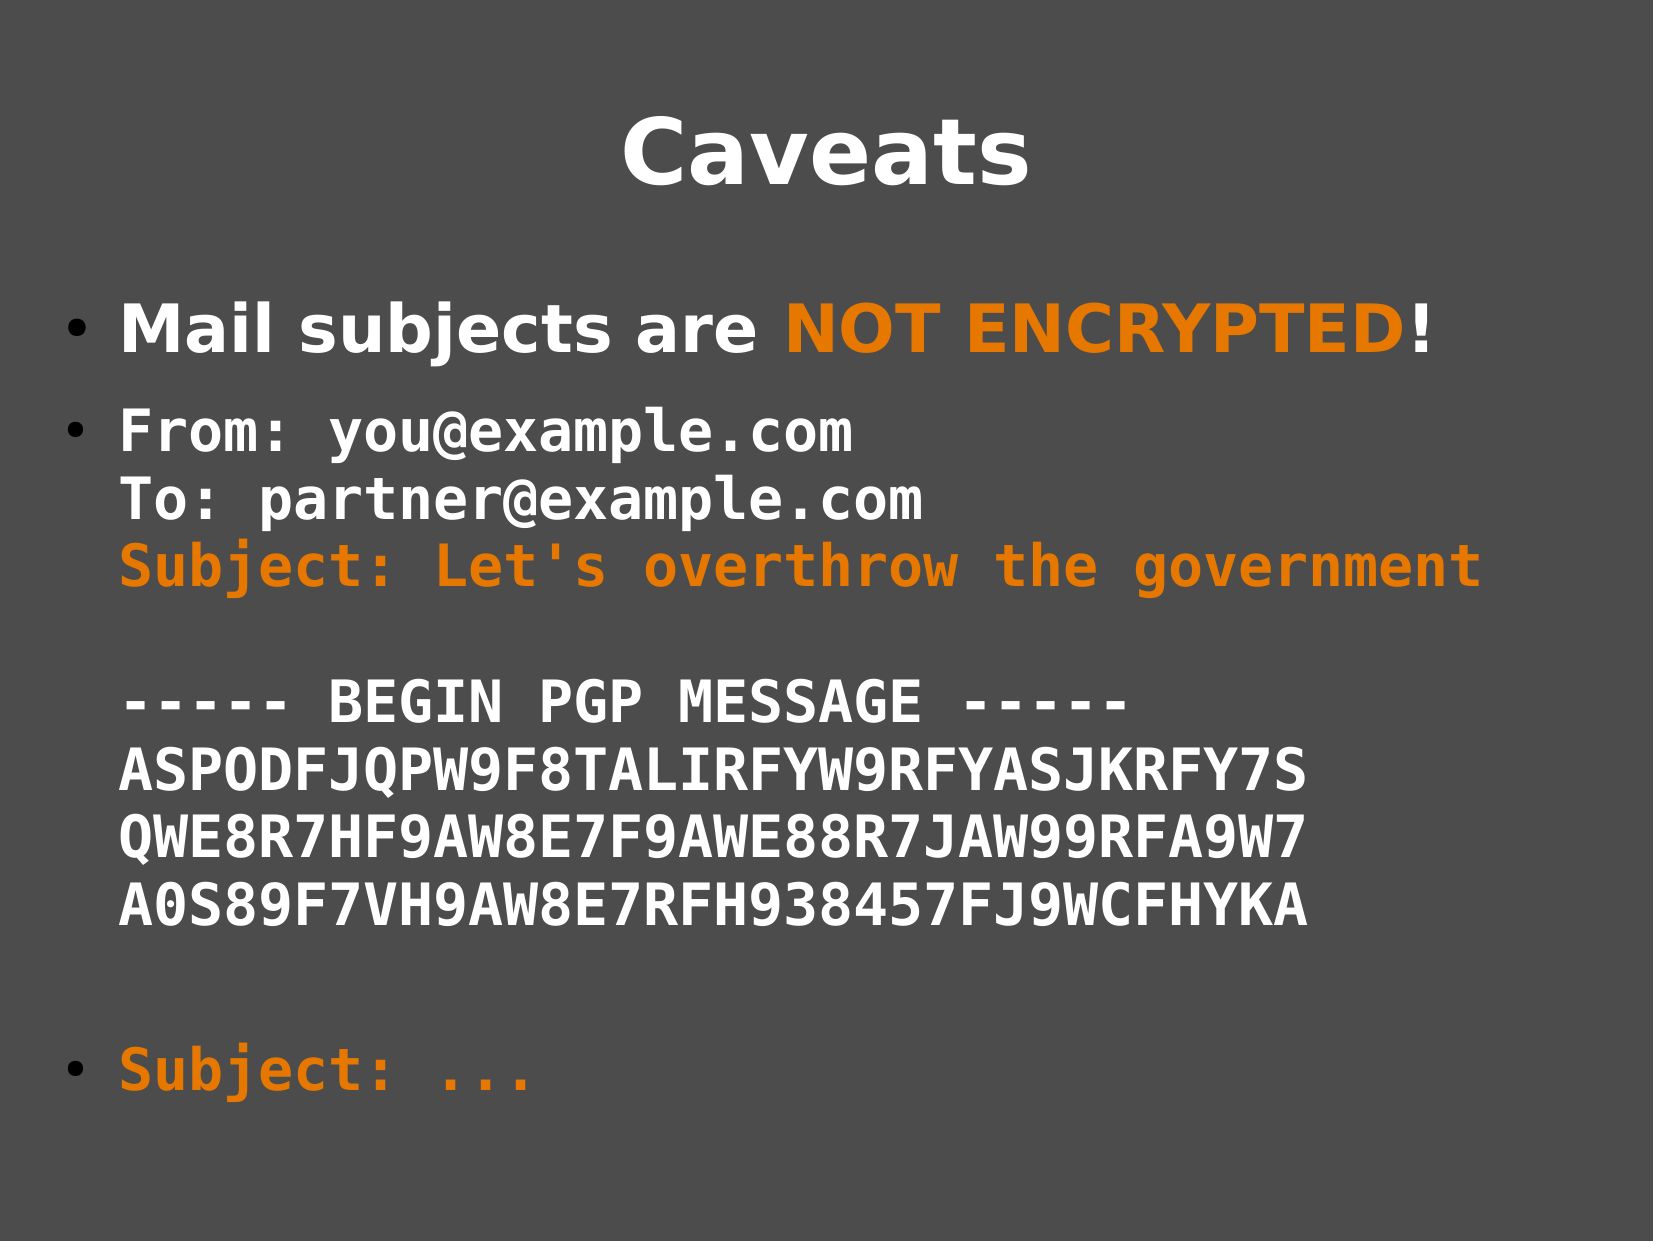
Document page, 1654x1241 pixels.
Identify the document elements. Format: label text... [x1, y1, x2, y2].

title Caveats [82, 49, 1571, 257]
list Mail subjects are NOT ENCRYPTED! From: you@example.com To: partner@example.com Subject: Let's overthrow the government ----- BEGIN PGP MESSAGE ----- ASPODFJQPW9F8TALIRFYW9RFYASJKRFY7S QWE8R7HF9AW8E7F9AWE88R7JAW99RFA9W7 A0S89F7VH9AW8E7RFH938457FJ9WCFHYKA Subject: ... [47, 290, 1598, 1222]
